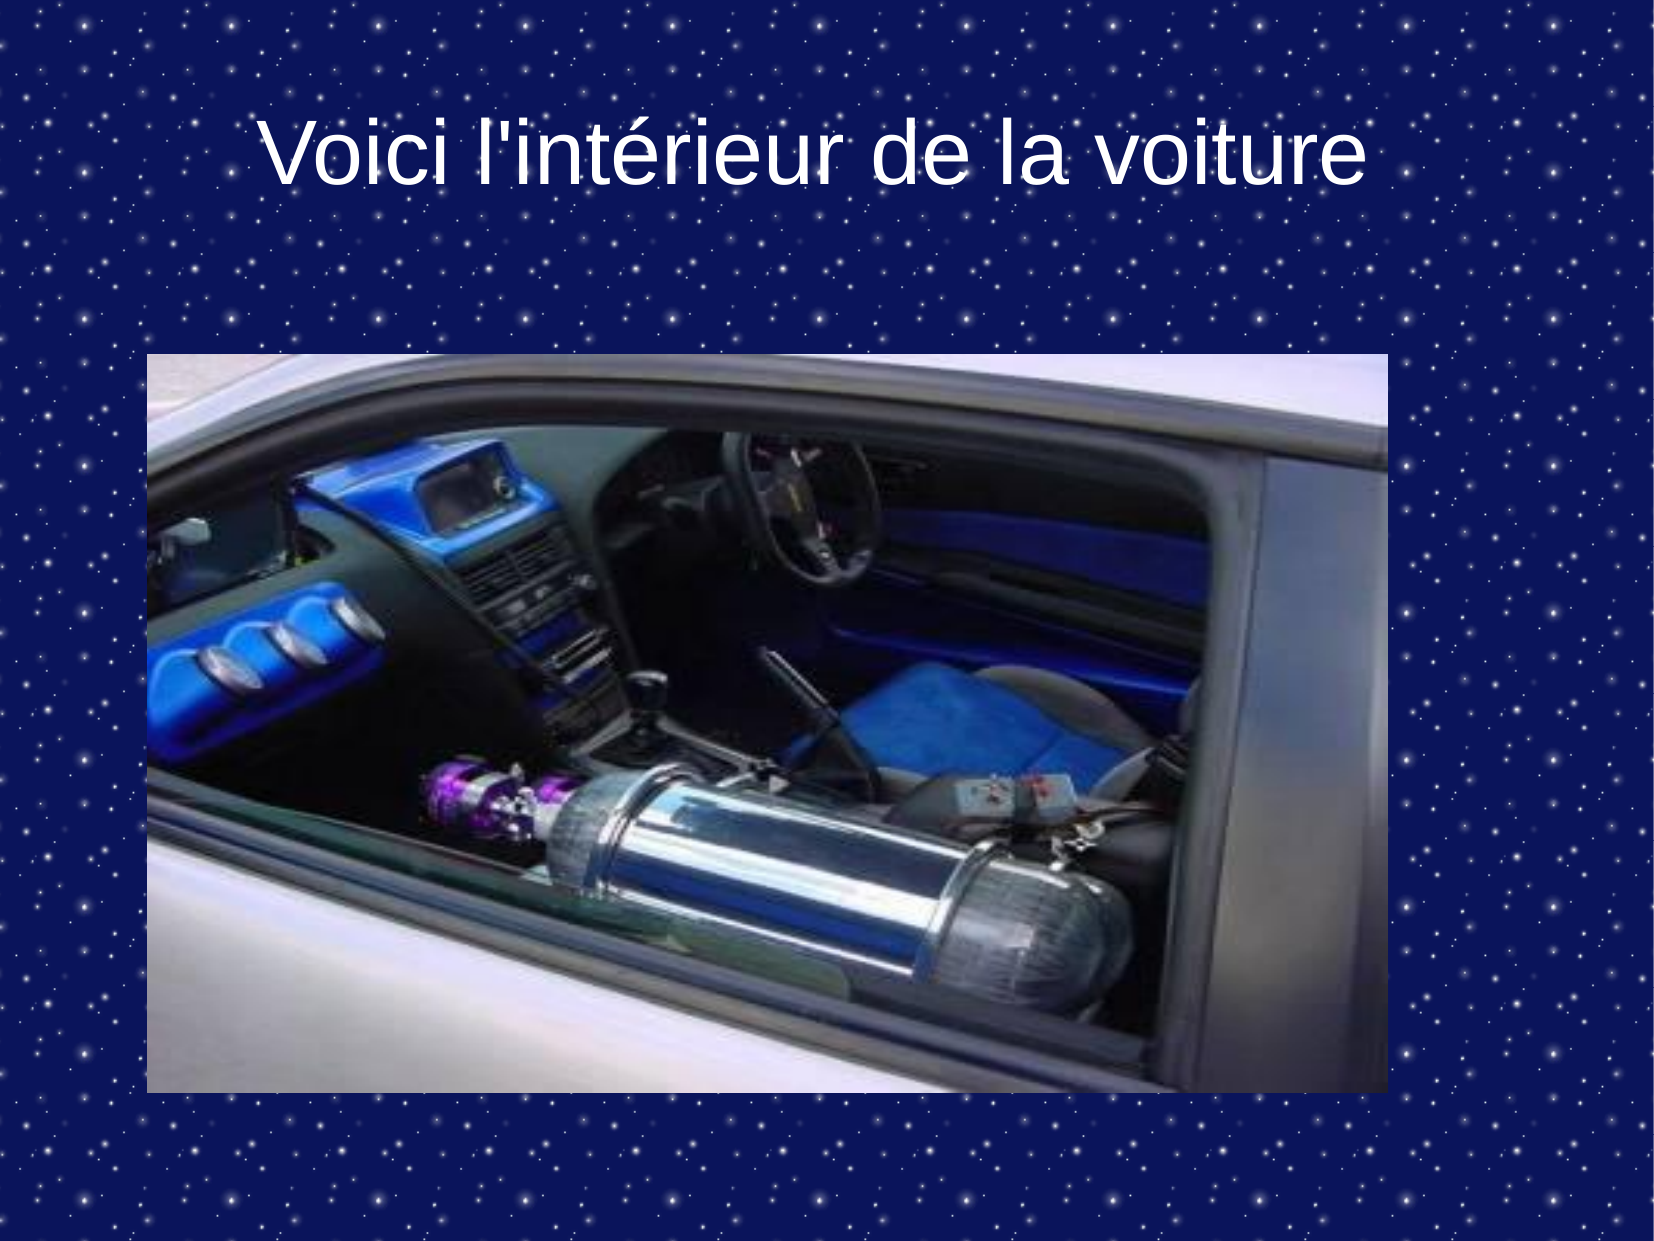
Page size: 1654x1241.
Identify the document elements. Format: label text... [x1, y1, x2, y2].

title Voici l'intérieur de la voiture [82, 56, 1571, 250]
picture [0, 0, 1654, 1241]
